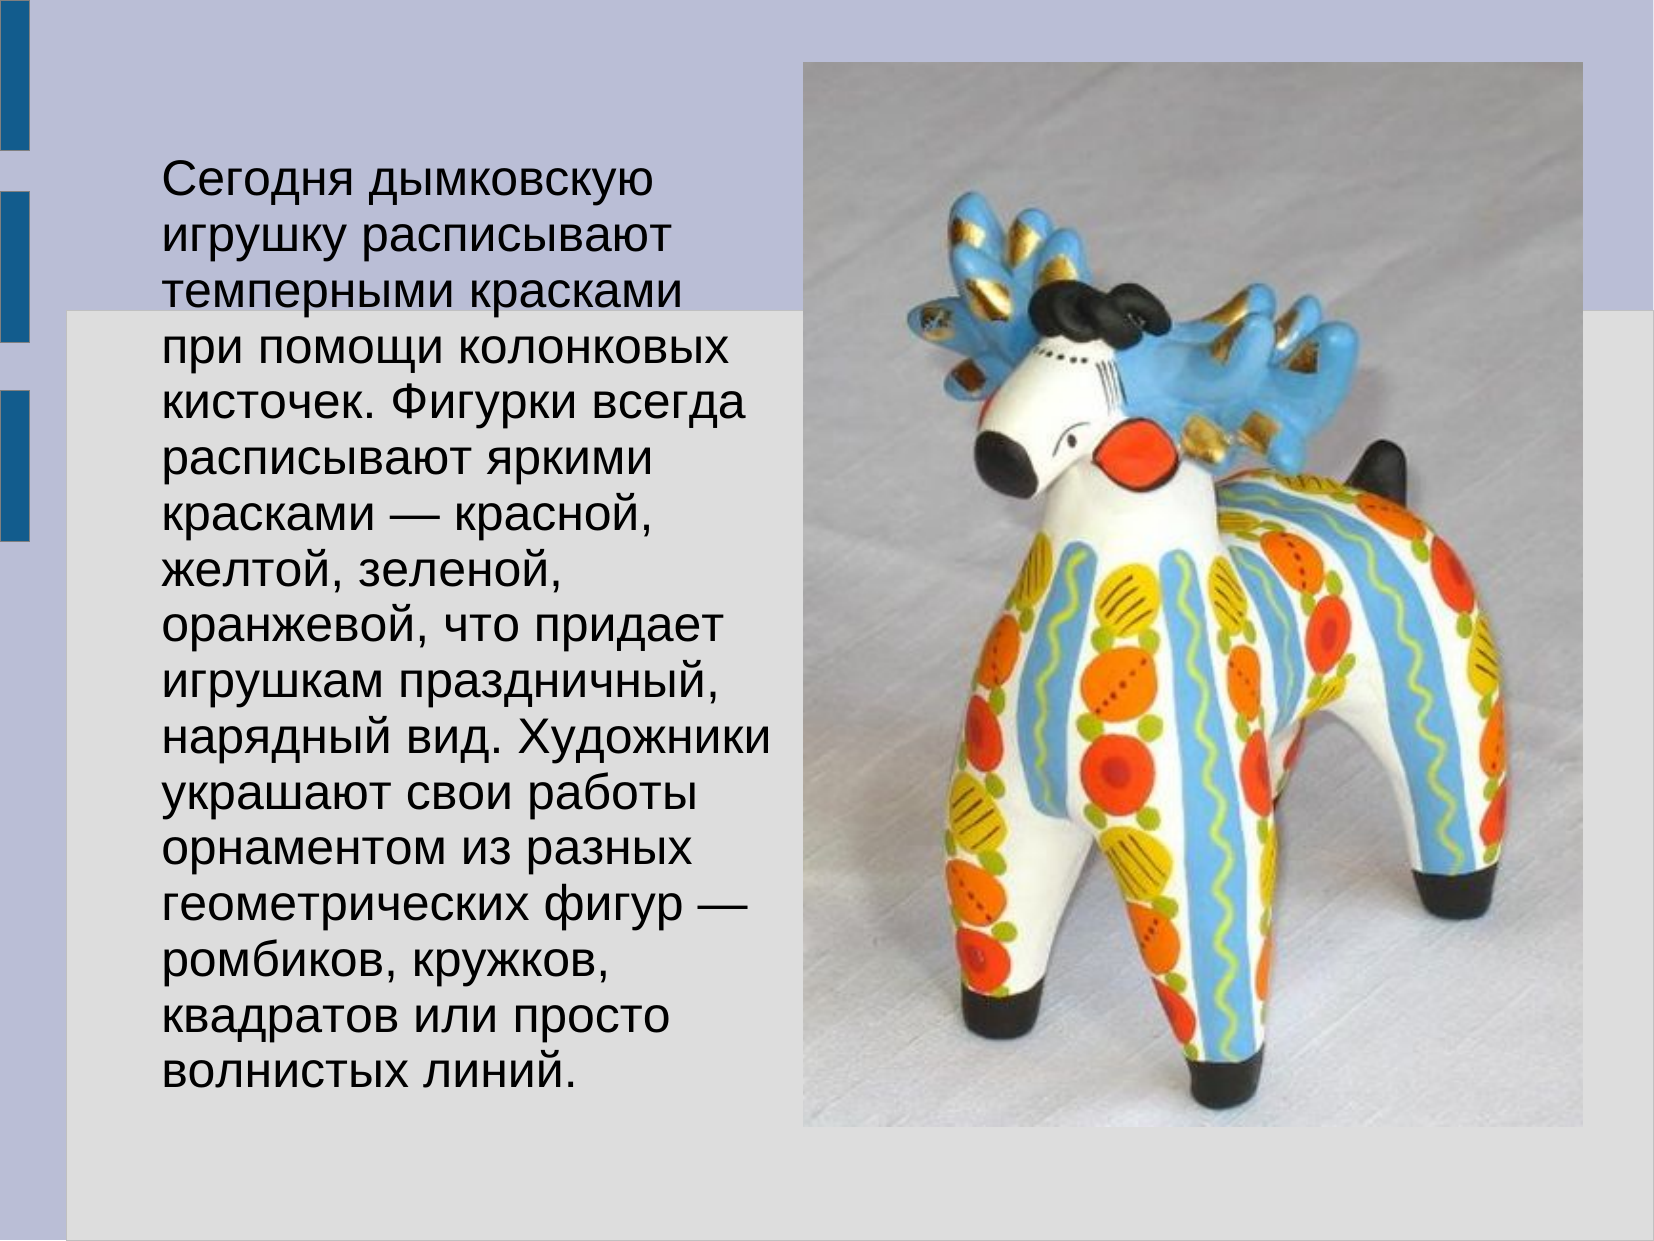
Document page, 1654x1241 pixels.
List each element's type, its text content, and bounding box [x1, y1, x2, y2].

picture [803, 62, 1583, 1127]
list Сегодня дымковскую игрушку расписывают темперными красками при помощи колонковых кисточек. Фигурки всегда расписывают яркими красками — красной, желтой, зеленой, оранжевой, что придает игрушкам праздничный, нарядный вид. Художники украшают свои работы орнаментом из разных геометрических фигур — ромбиков, кружков, квадратов или просто волнистых линий. [90, 150, 780, 1099]
